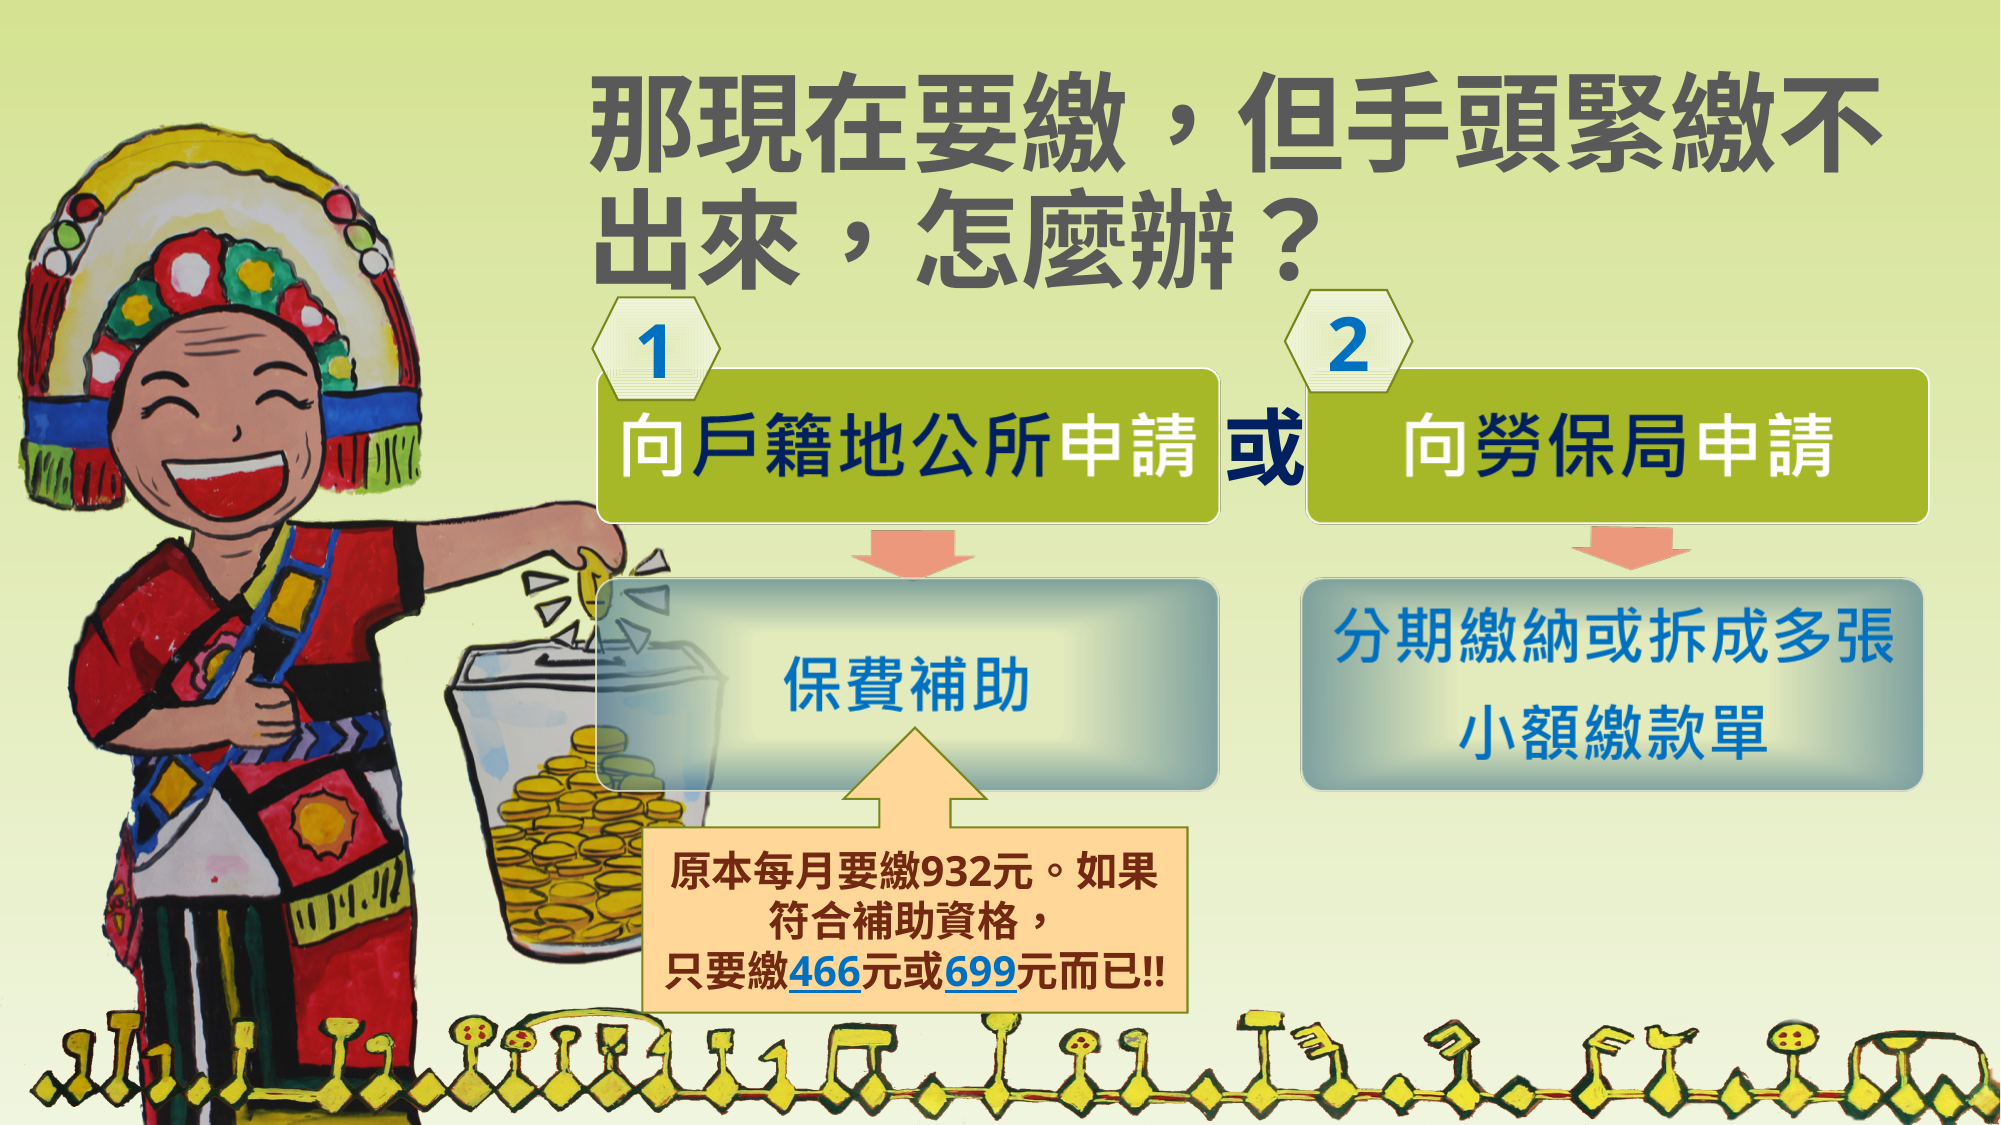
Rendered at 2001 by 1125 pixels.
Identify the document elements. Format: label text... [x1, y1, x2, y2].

title 那現在要繳，但手頭緊繳不出來，怎麼辦？ [579, 50, 1963, 320]
picture [0, 111, 2001, 1125]
text_box 2 [1284, 290, 1413, 393]
text_box 1 [592, 297, 721, 400]
text_box 原本每月要繳932元。如果符合補助資格， 只要繳466元或699元而已!! [642, 727, 1188, 1013]
text_box 或 [1215, 379, 1315, 510]
